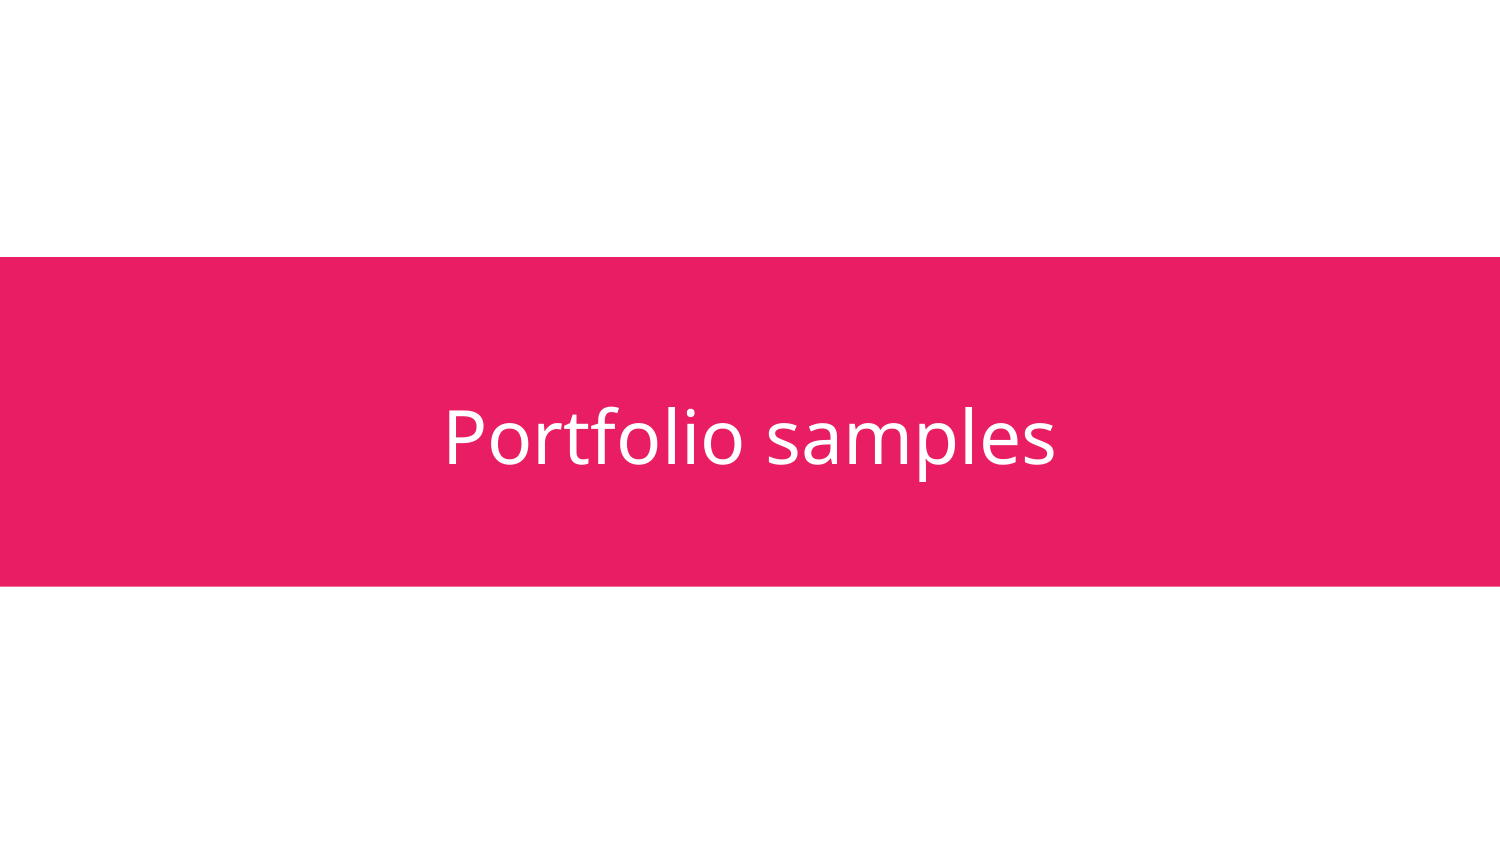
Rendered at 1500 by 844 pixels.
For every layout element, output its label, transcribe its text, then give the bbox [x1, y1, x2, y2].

title Portfolio samples [70, 309, 1430, 559]
